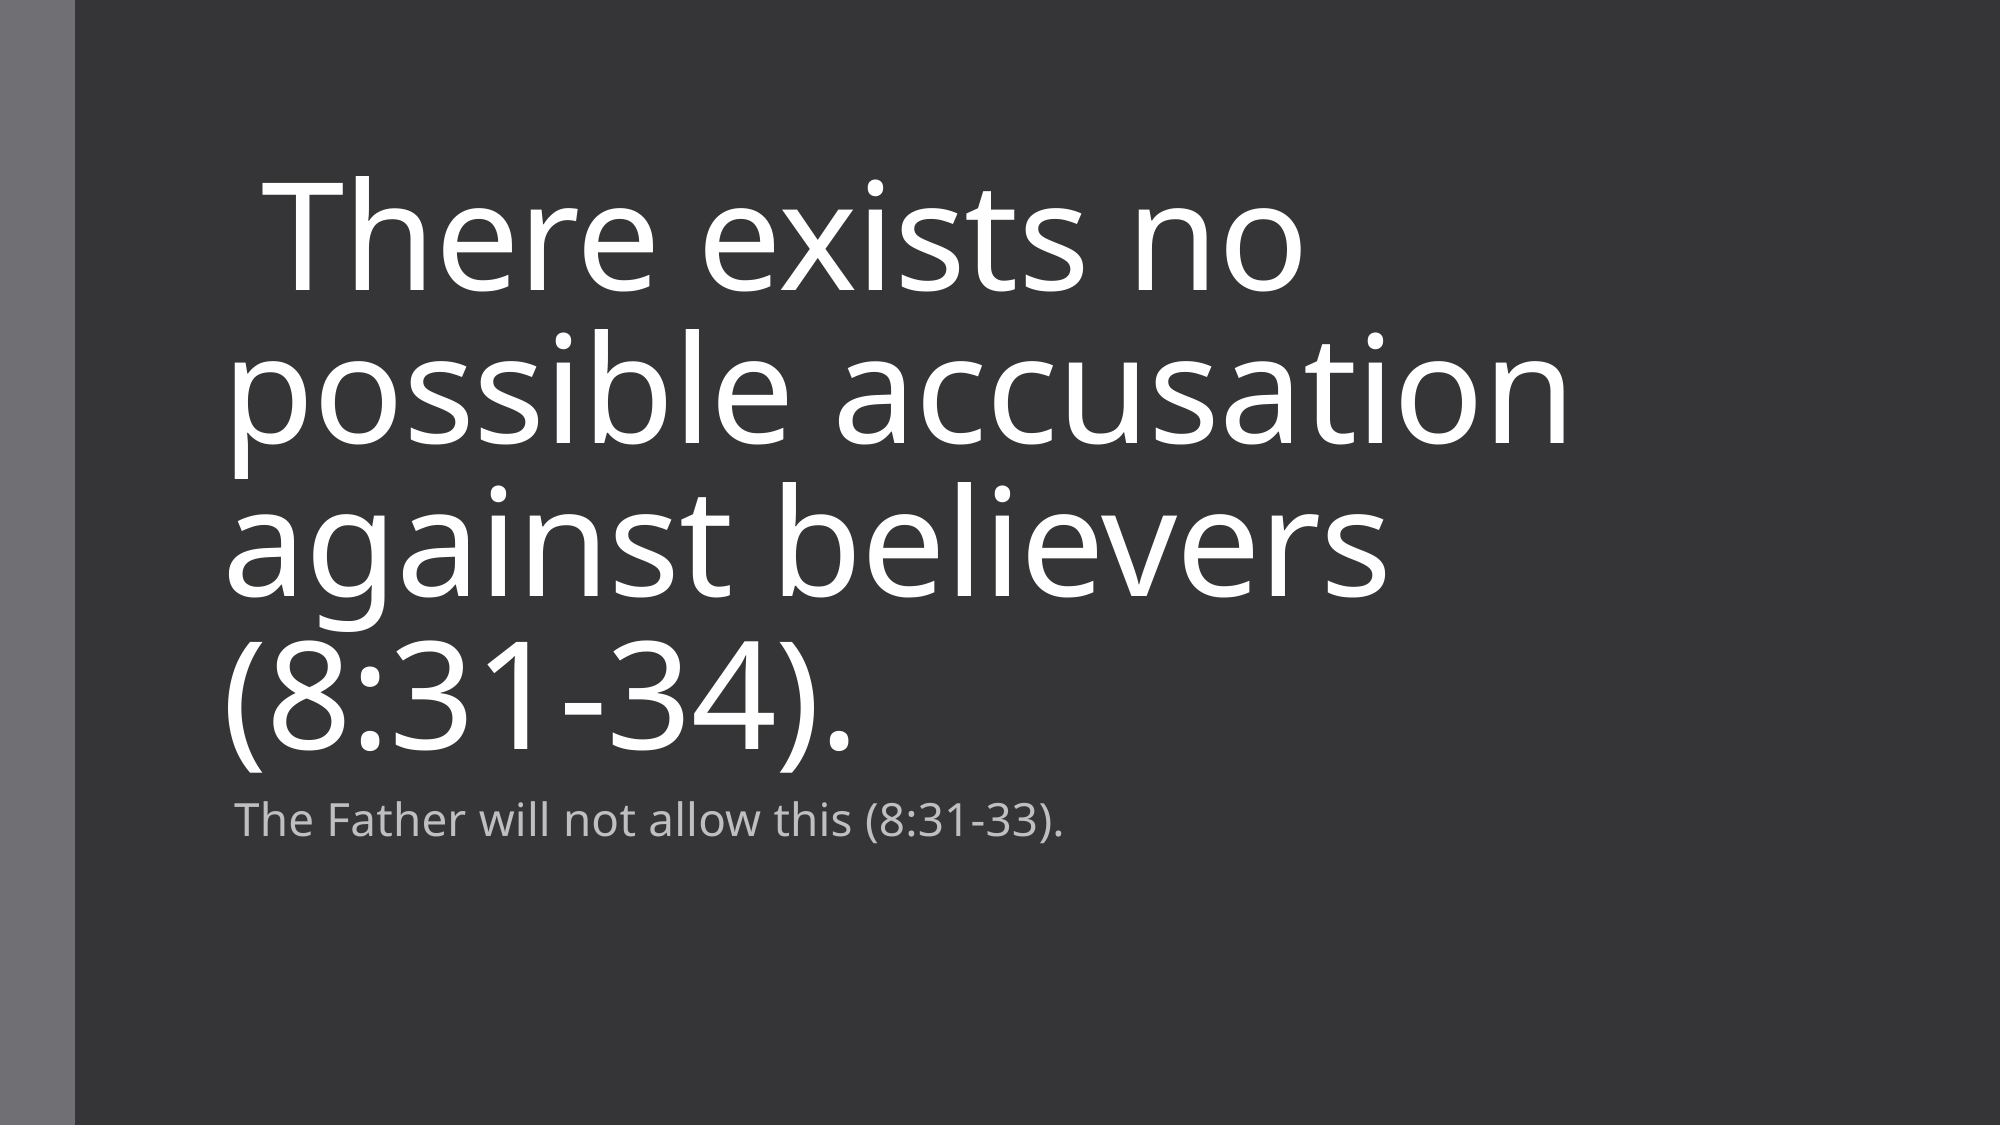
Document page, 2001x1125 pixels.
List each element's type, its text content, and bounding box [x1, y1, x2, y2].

title There exists no possible accusation against believers (8:31-34). [206, 124, 1752, 787]
subtitle The Father will not allow this (8:31-33). [206, 787, 1752, 1066]
